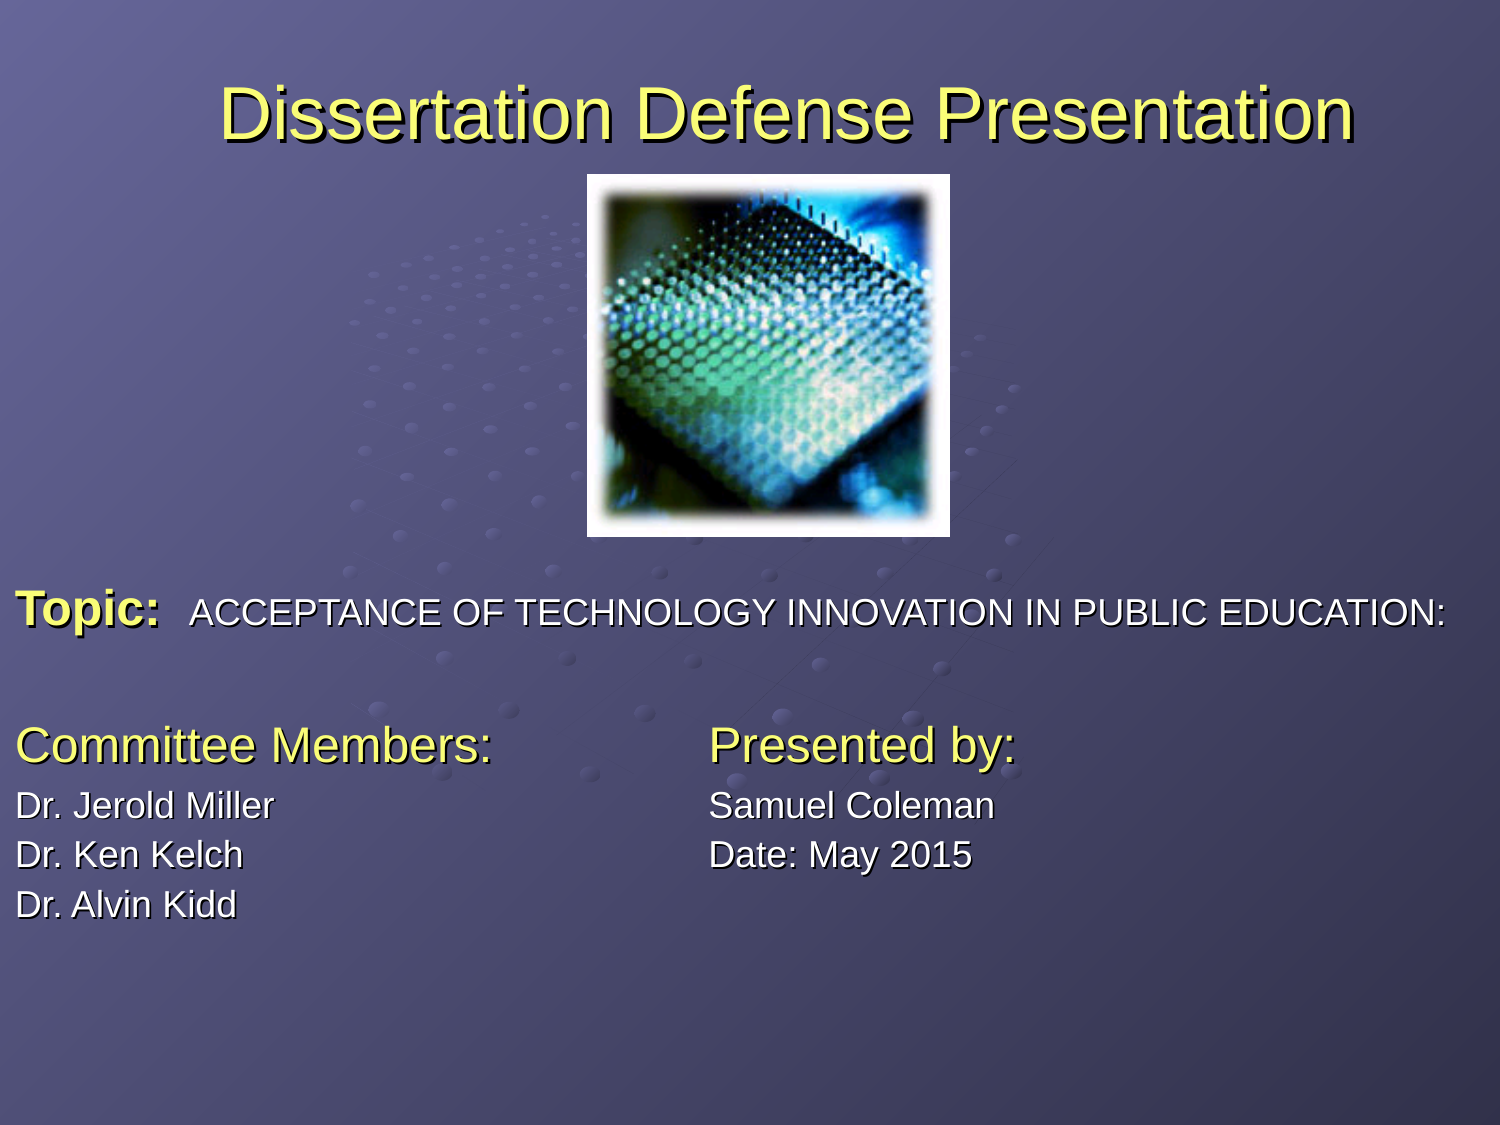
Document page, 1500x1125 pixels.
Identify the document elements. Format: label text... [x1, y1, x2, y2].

title Dissertation Defense Presentation [150, 37, 1426, 163]
picture [587, 174, 950, 537]
subtitle Topic: ACCEPTANCE OF TECHNOLOGY INNOVATION IN PUBLIC EDUCATION: Committee Members: Presented by: Dr. Jerold Miller Samuel Coleman Dr. Ken Kelch Date: May 2015 Dr. Alvin Kidd [0, 574, 1500, 1125]
